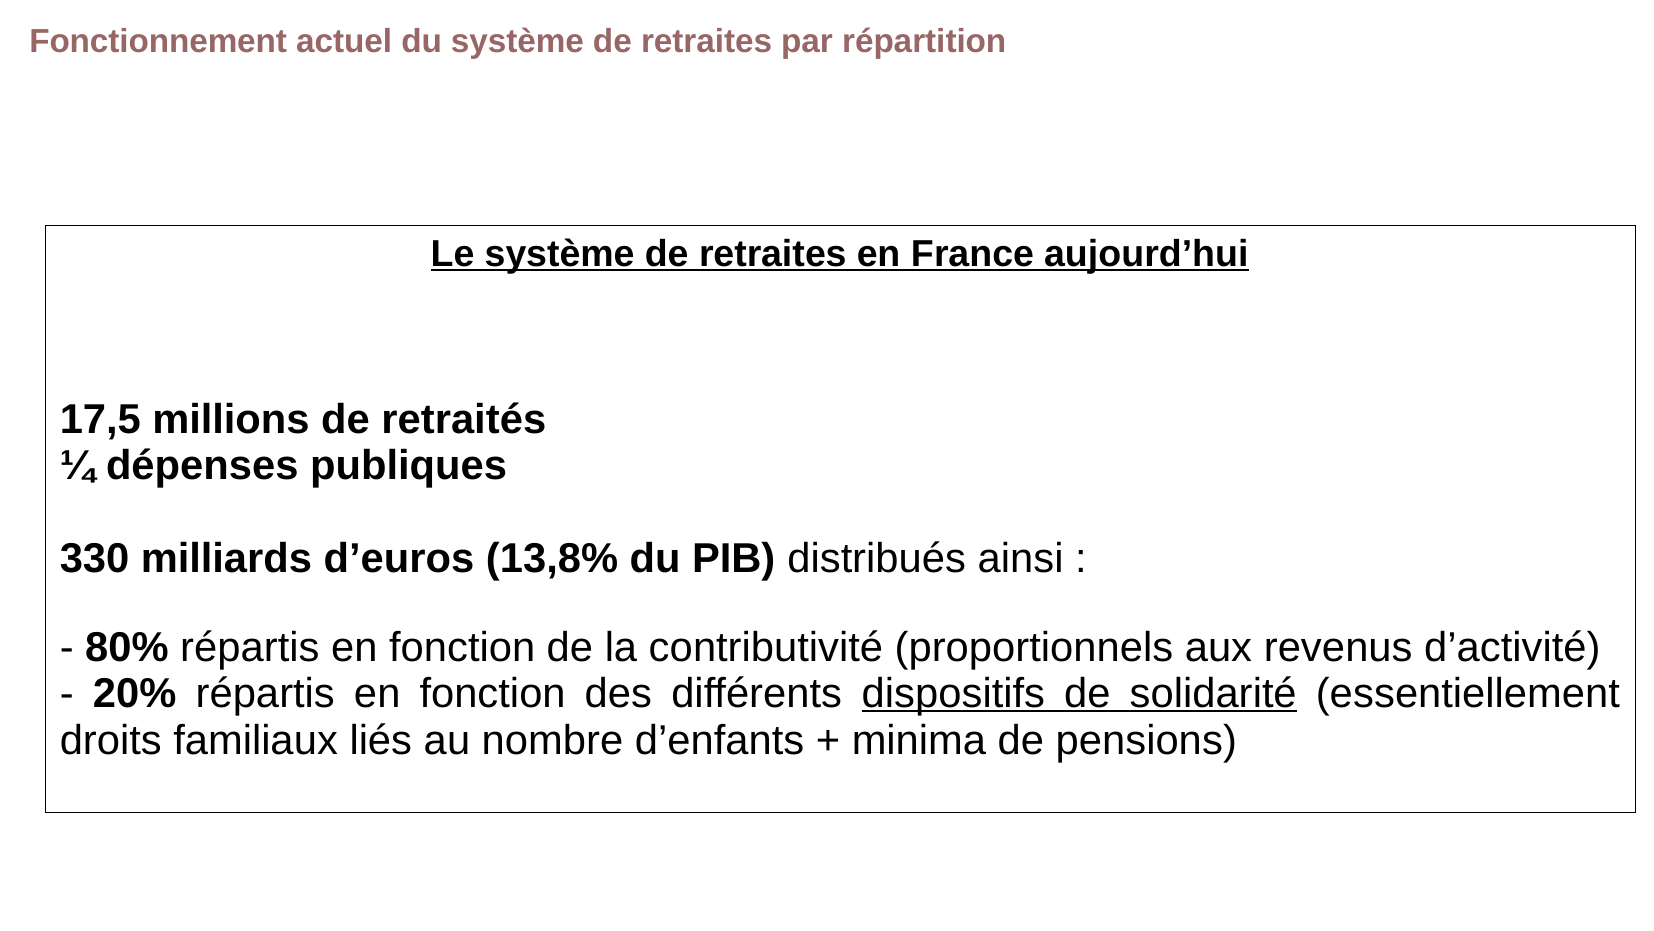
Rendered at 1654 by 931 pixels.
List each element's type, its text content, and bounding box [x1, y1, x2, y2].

title Fonctionnement actuel du système de retraites par répartition [29, 0, 1507, 91]
text_box Le système de retraites en France aujourd’hui 17,5 millions de retraités ¼ dépenses publiques 330 milliards d’euros (13,8% du PIB) distribués ainsi : - 80% répartis en fonction de la contributivité (proportionnels aux revenus d’activité) - 20% répartis en fonction des différents dispositifs de solidarité (essentiellement droits familiaux liés au nombre d’enfants + minima de pensions) [45, 225, 1636, 813]
